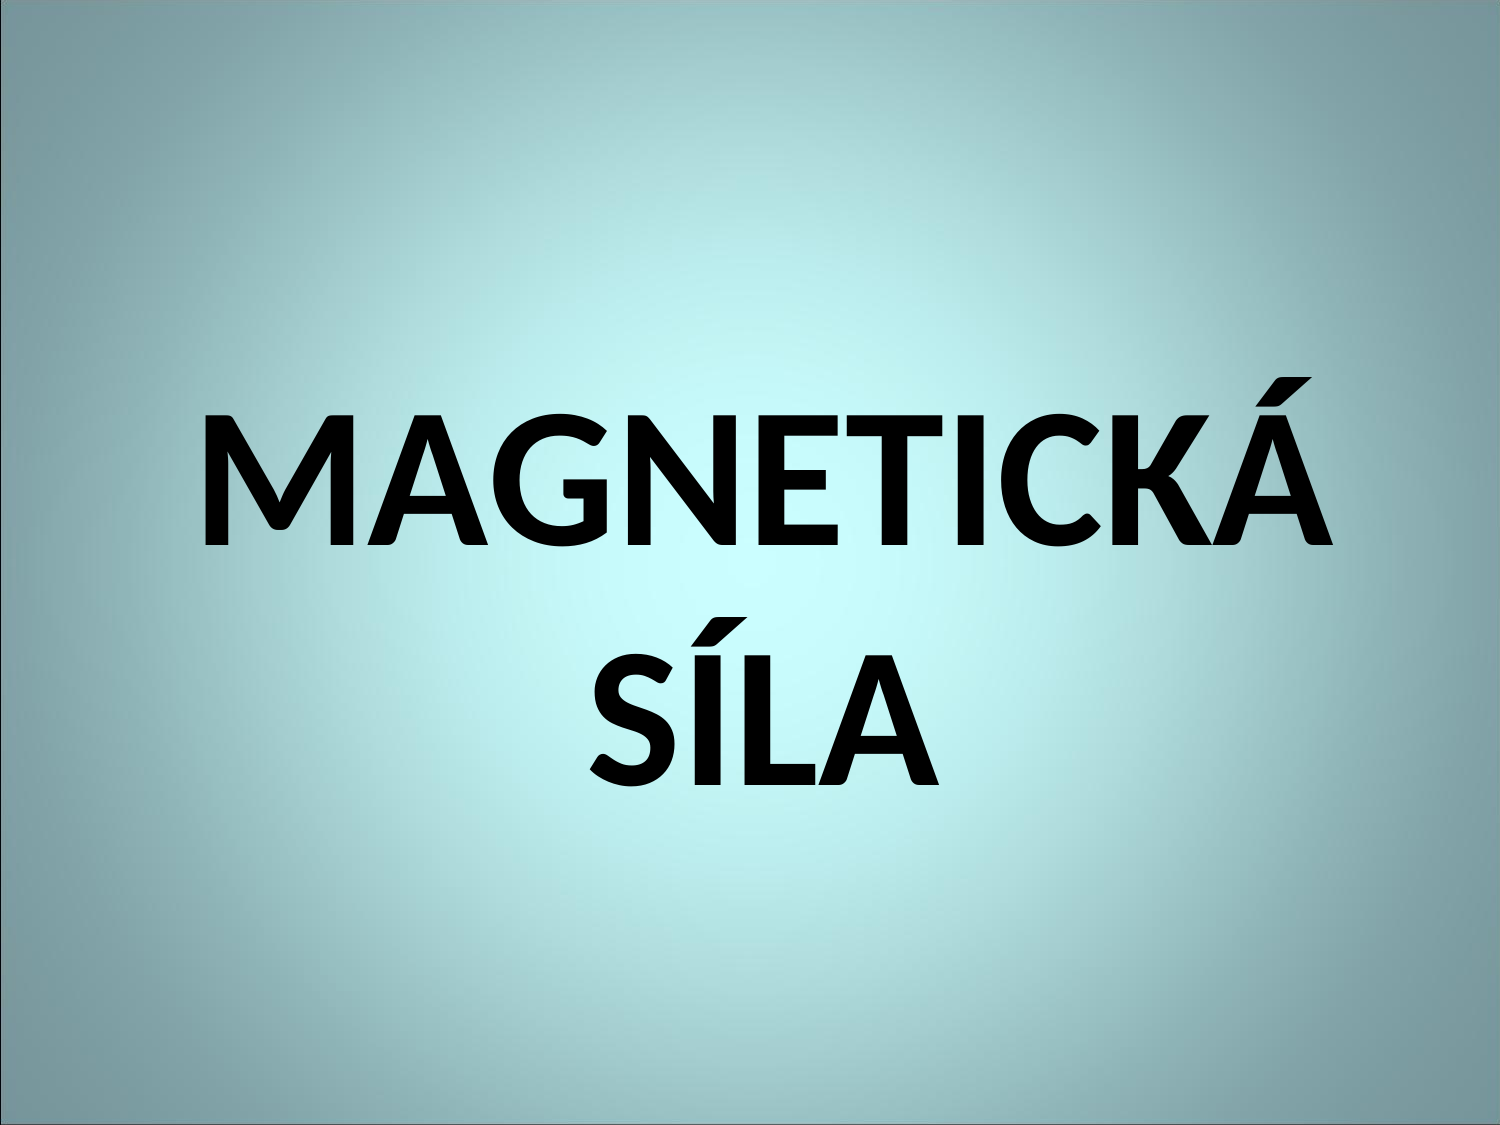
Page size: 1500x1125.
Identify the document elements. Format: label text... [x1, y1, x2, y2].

title MAGNETICKÁ SÍLA [88, 337, 1439, 833]
picture [0, 0, 1500, 1125]
